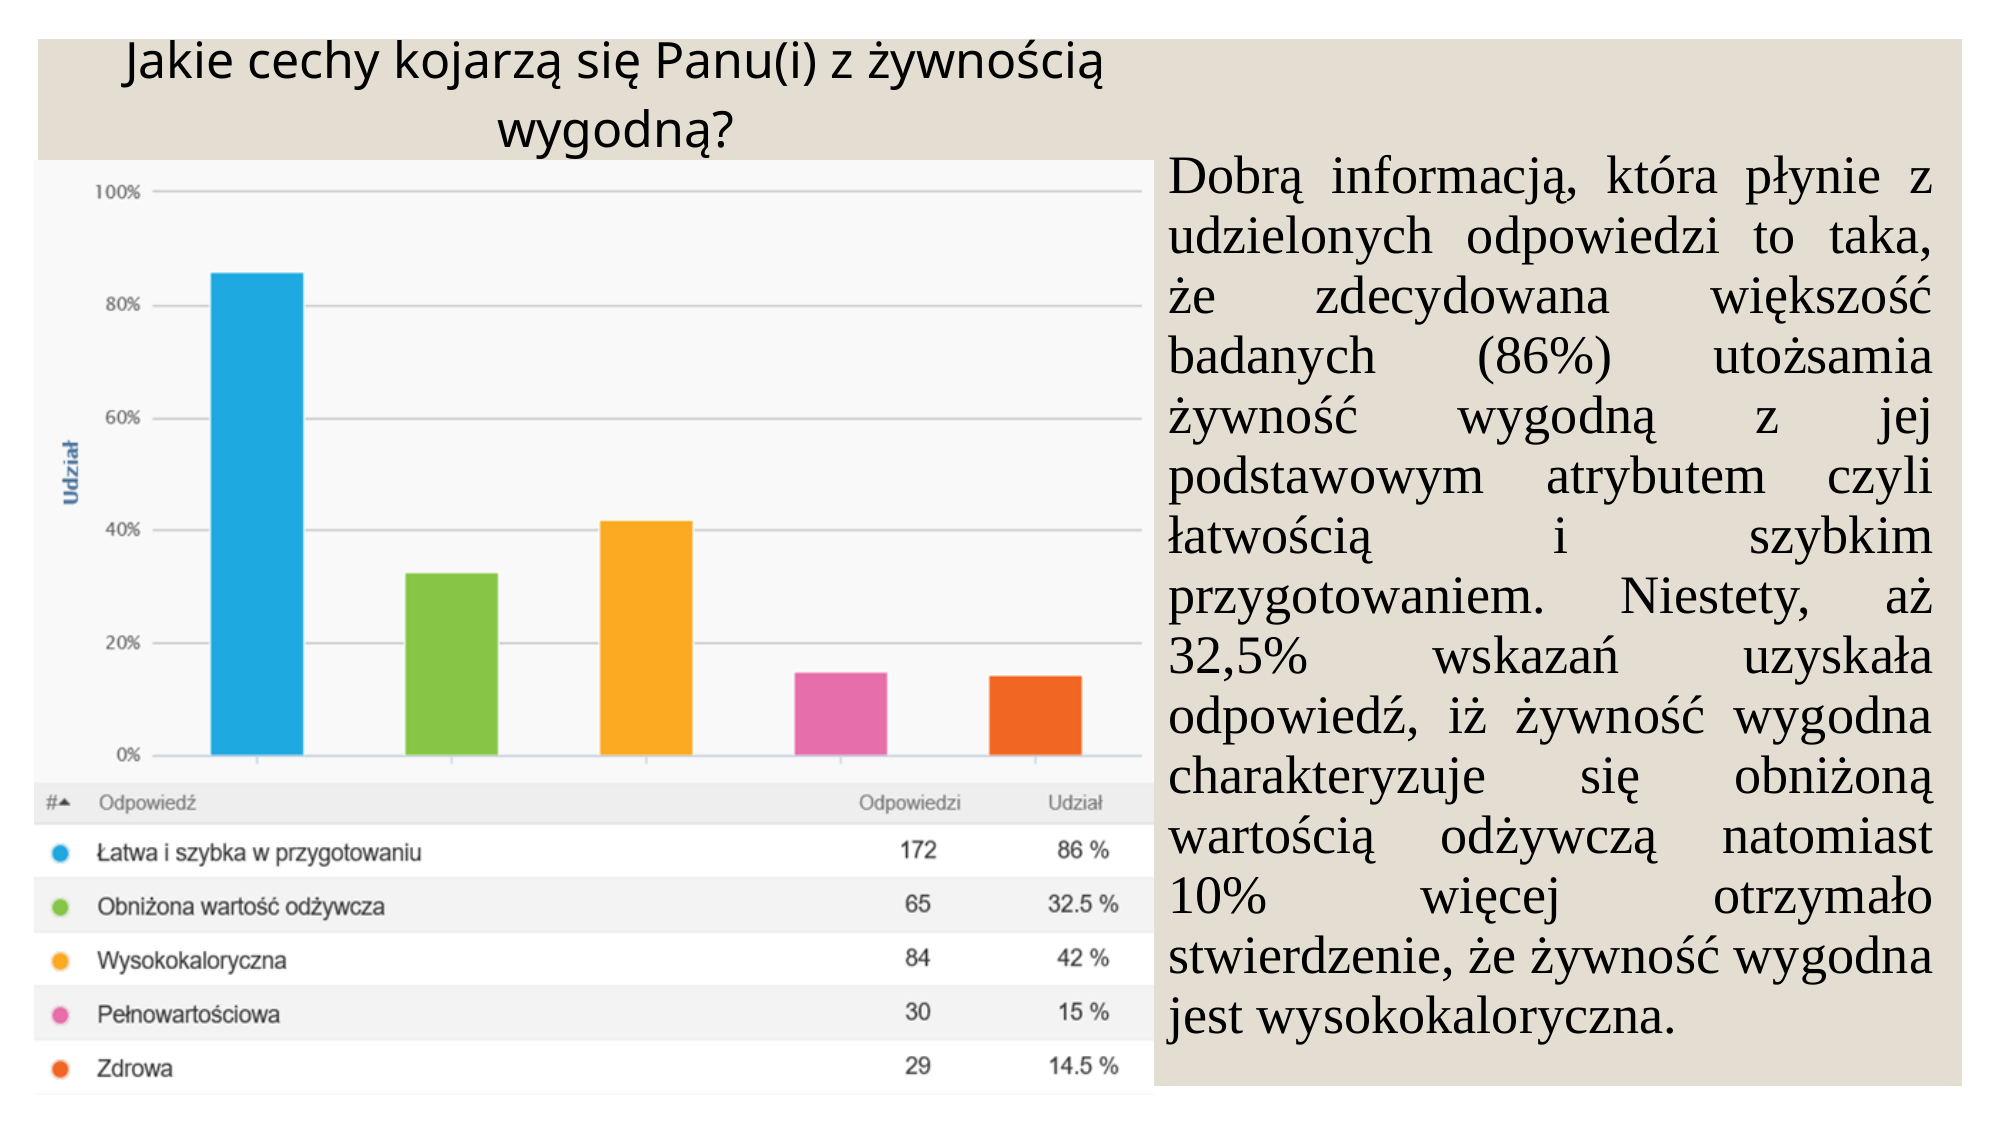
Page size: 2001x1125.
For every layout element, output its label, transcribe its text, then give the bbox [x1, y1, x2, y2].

text_box Jakie cechy kojarzą się Panu(i) z żywnością wygodną? [34, 17, 1197, 170]
text_box Dobrą informacją, która płynie z udzielonych odpowiedzi to taka, że zdecydowana większość badanych (86%) utożsamia żywność wygodną z jej podstawowym atrybutem czyli łatwością i szybkim przygotowaniem. Niestety, aż 32,5% wskazań uzyskała odpowiedź, iż żywność wygodna charakteryzuje się obniżoną wartością odżywczą natomiast 10% więcej otrzymało stwierdzenie, że żywność wygodna jest wysokokaloryczna. [1153, 137, 1949, 1053]
picture [34, 170, 1154, 1095]
